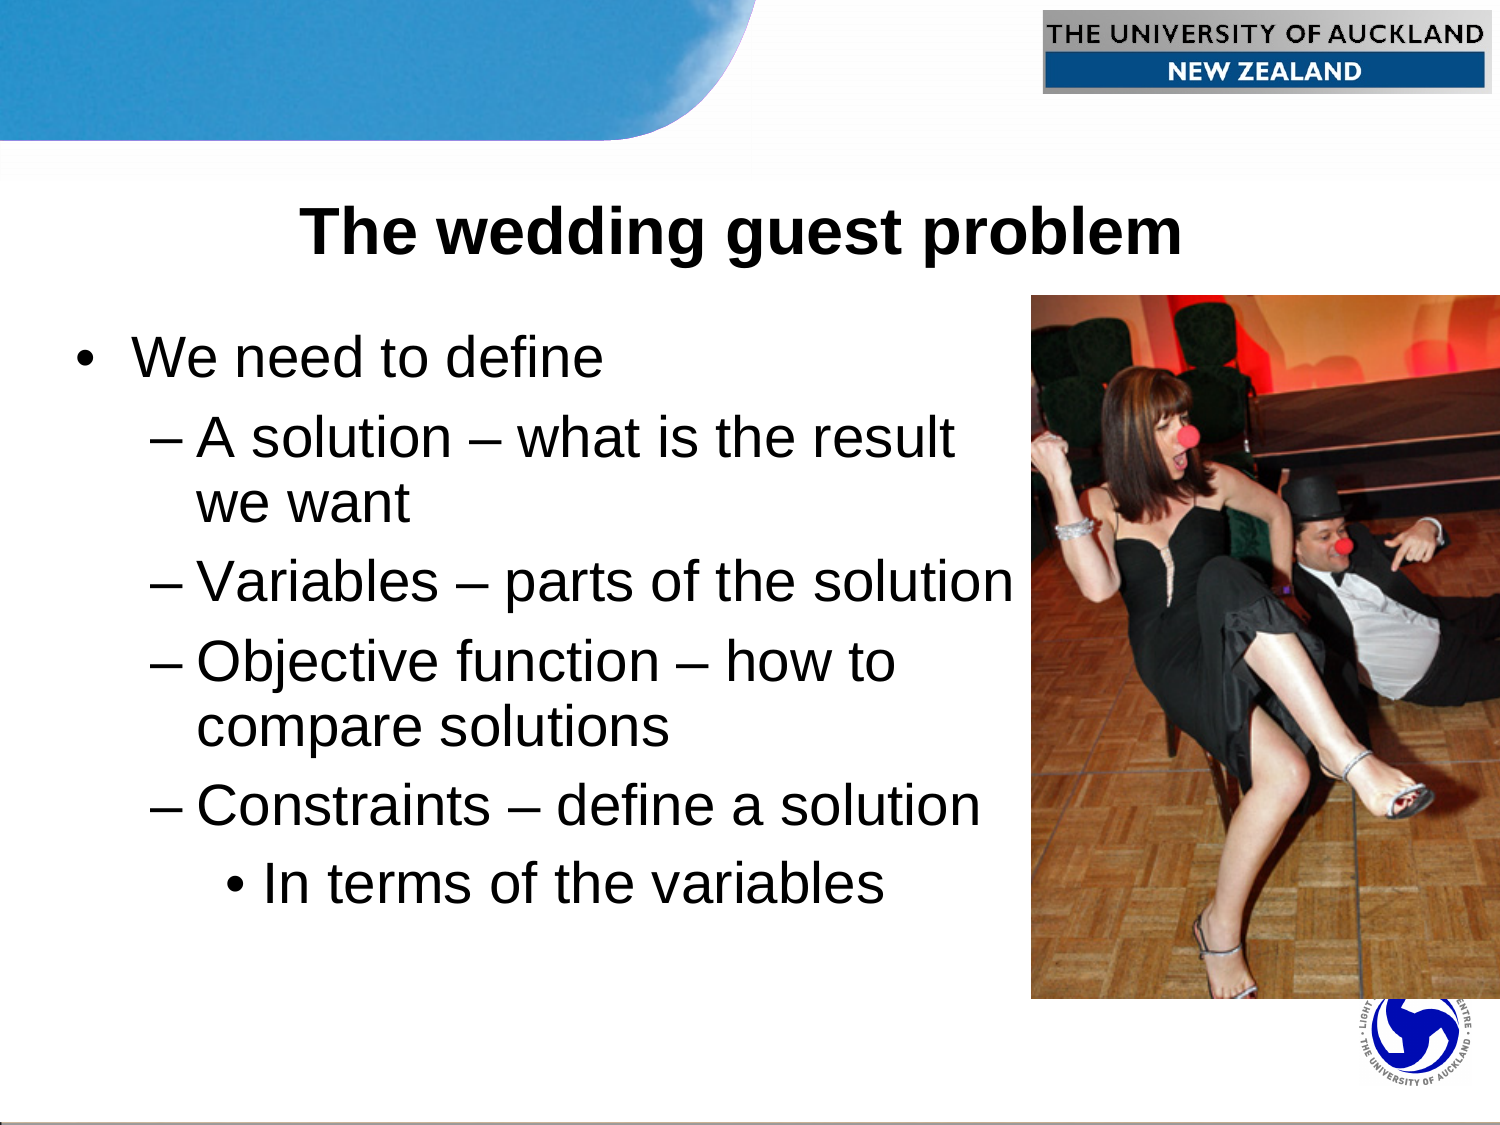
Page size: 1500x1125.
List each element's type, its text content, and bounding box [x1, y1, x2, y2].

title The wedding guest problem [67, 166, 1418, 296]
picture [1031, 295, 1500, 1086]
list We need to define A solution – what is the result we want Variables – parts of the solution Objective function – how to compare solutions Constraints – define a solution In terms of the variables [75, 324, 1034, 1068]
picture [0, 0, 1500, 181]
